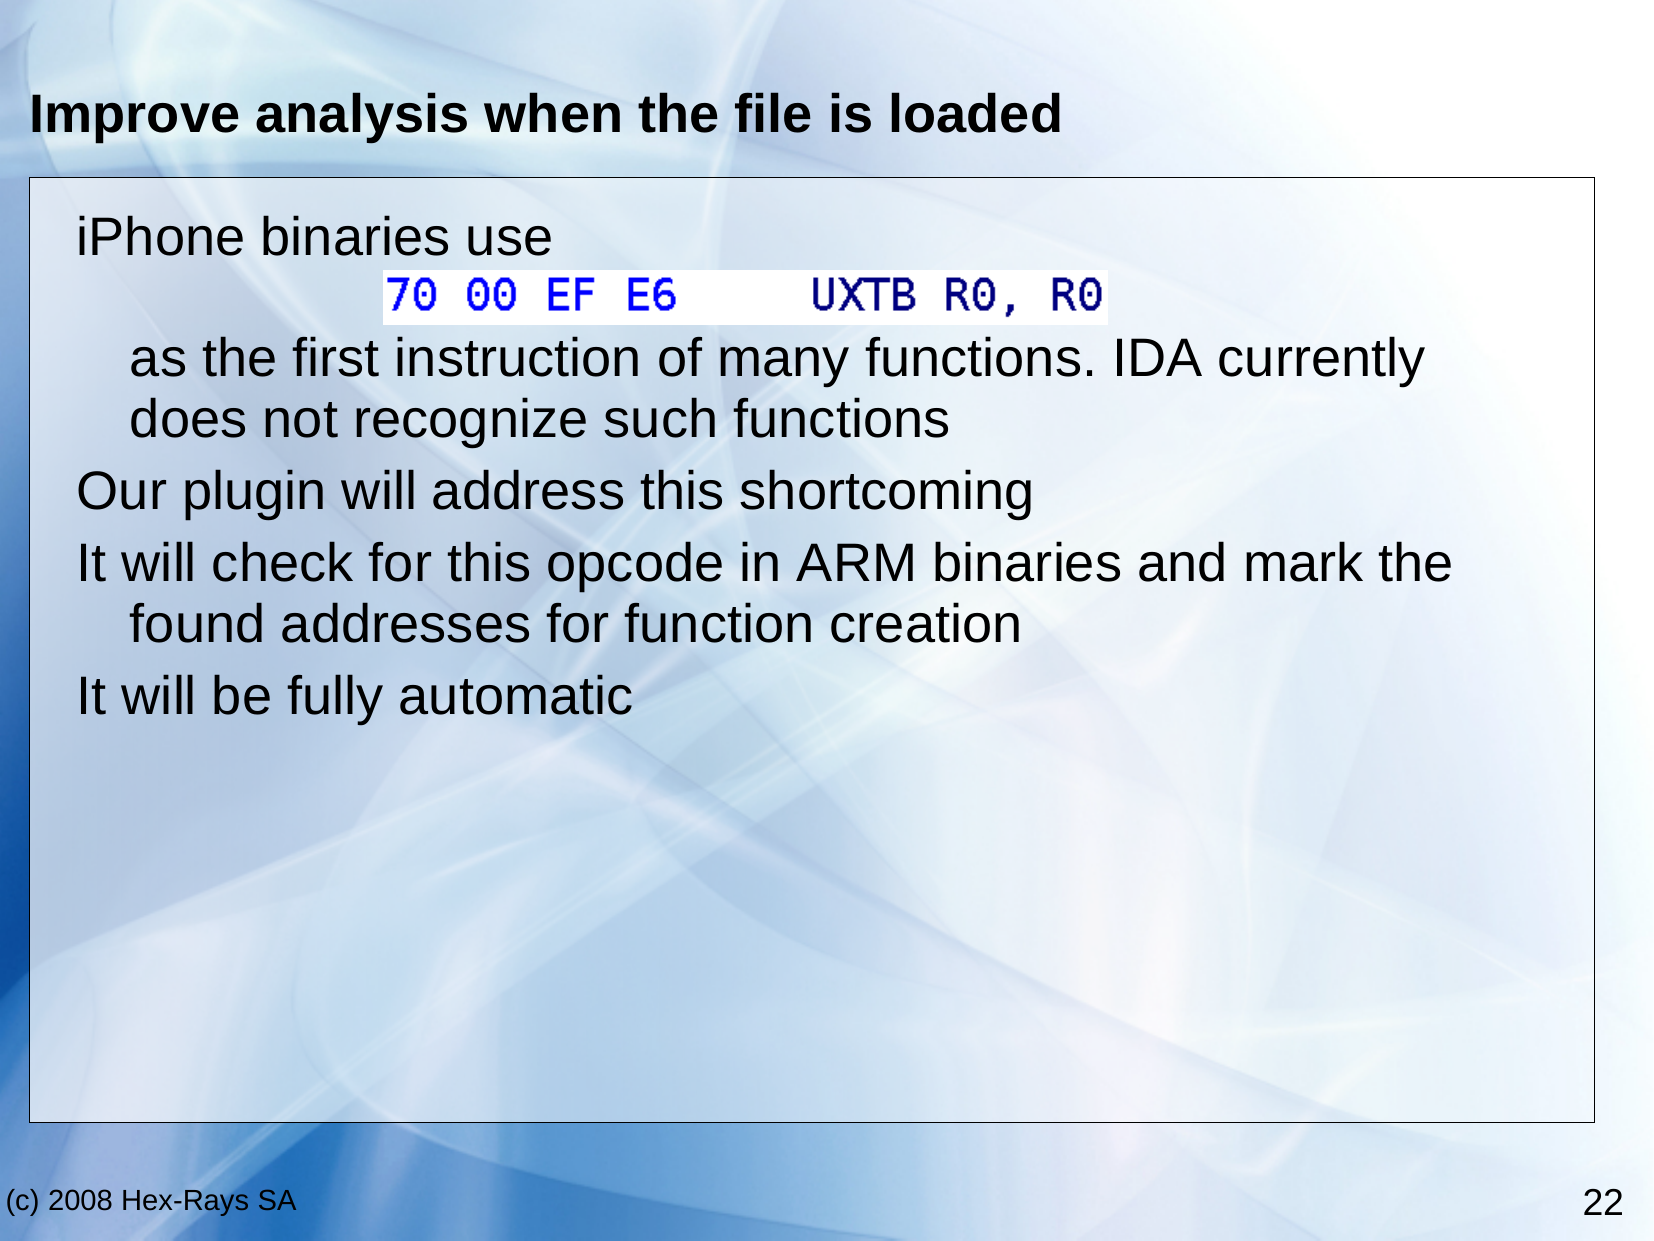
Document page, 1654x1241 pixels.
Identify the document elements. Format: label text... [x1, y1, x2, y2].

list iPhone binaries use as the first instruction of many functions. IDA currently does not recognize such functions Our plugin will address this shortcoming It will check for this opcode in ARM binaries and mark the found addresses for function creation It will be fully automatic [59, 206, 1536, 1123]
picture [0, 0, 1654, 1241]
title Improve analysis when the file is loaded [29, 49, 1506, 178]
